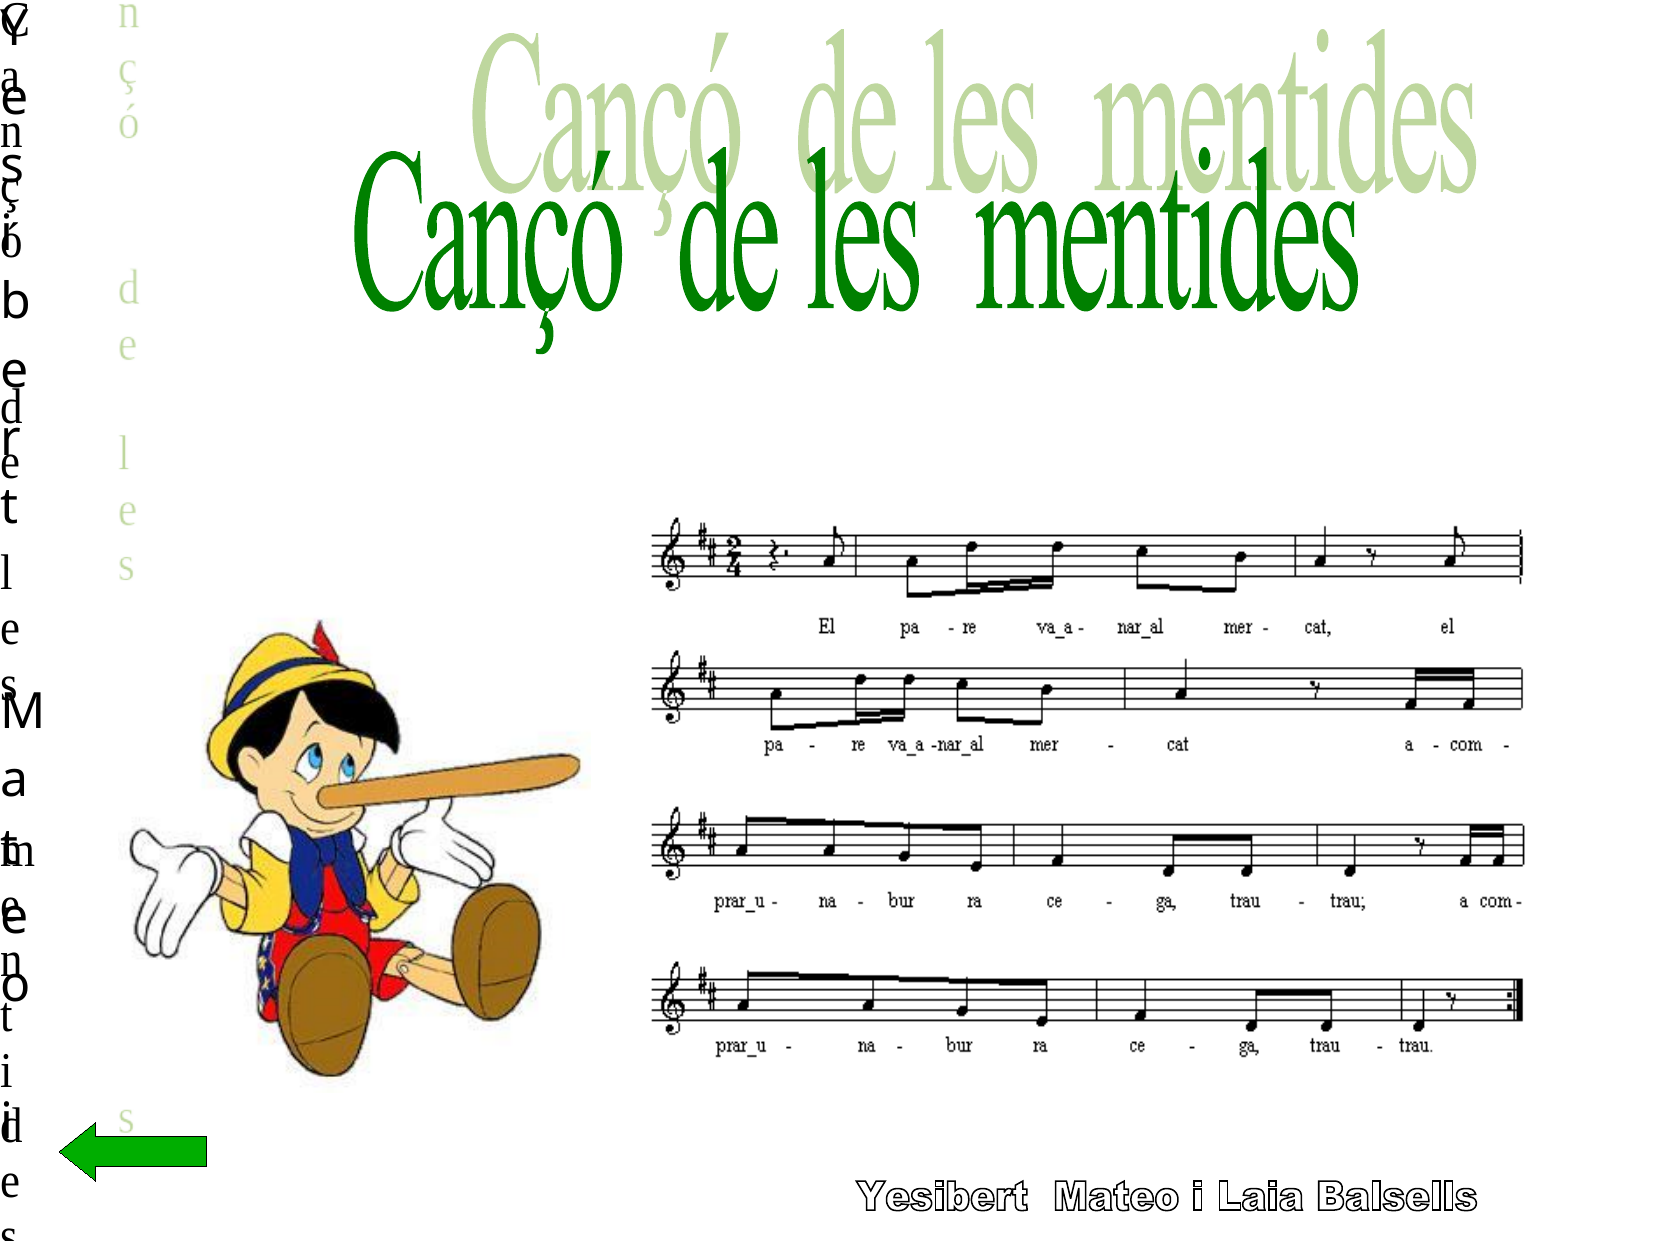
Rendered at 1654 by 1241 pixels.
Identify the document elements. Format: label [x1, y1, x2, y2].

text_box [1155, 1188, 1178, 1211]
text_box [1277, 52, 1310, 192]
text_box [835, 201, 880, 312]
text_box [1432, 1181, 1440, 1210]
text_box [1338, 29, 1394, 194]
text_box [1274, 201, 1319, 312]
text_box [1191, 201, 1218, 309]
text_box [679, 83, 741, 312]
text_box [1268, 1181, 1277, 1187]
text_box [1106, 201, 1163, 309]
text_box [1220, 83, 1282, 312]
text_box [997, 1181, 1028, 1211]
text_box [425, 201, 526, 311]
text_box [1406, 1188, 1429, 1211]
text_box [1392, 83, 1437, 194]
text_box [971, 1188, 994, 1211]
text_box [1346, 1188, 1369, 1211]
text_box [543, 83, 644, 193]
text_box [1089, 1188, 1112, 1211]
text_box [1372, 1181, 1380, 1210]
text_box [883, 201, 919, 312]
text_box [935, 1181, 943, 1187]
text_box [1445, 1181, 1452, 1210]
text_box [910, 1188, 932, 1211]
text_box [59, 1122, 207, 1182]
text_box [935, 1189, 943, 1211]
text_box [975, 201, 1065, 309]
text_box [1130, 1188, 1154, 1211]
text_box [1055, 1181, 1086, 1211]
text_box [1219, 1181, 1241, 1211]
text_box [1318, 1181, 1344, 1211]
text_box [1316, 29, 1329, 53]
text_box [643, 83, 688, 237]
text_box [1194, 1181, 1202, 1187]
text_box [1280, 1188, 1303, 1211]
text_box [525, 201, 569, 355]
text_box [710, 32, 729, 72]
text_box [1268, 1189, 1277, 1211]
text_box [354, 151, 424, 312]
picture [638, 501, 1595, 1093]
text_box [1242, 1188, 1266, 1211]
text_box [472, 33, 542, 194]
text_box [1322, 201, 1358, 312]
text_box [1309, 83, 1336, 191]
text_box [851, 83, 896, 194]
text_box [856, 1181, 886, 1211]
text_box [798, 29, 853, 309]
text_box [733, 201, 778, 312]
text_box [925, 29, 952, 191]
text_box [947, 1181, 969, 1211]
text_box [1093, 83, 1192, 310]
picture [118, 590, 591, 1093]
text_box [1114, 1181, 1129, 1211]
text_box [1180, 83, 1225, 194]
text_box [571, 201, 623, 312]
text_box [1198, 147, 1211, 171]
text_box [1001, 83, 1038, 194]
text_box [886, 1188, 909, 1211]
text_box [1383, 1188, 1404, 1211]
text_box [1062, 201, 1107, 312]
text_box [1455, 1188, 1477, 1211]
text_box [1194, 1189, 1202, 1211]
text_box [953, 83, 998, 194]
text_box [1440, 83, 1477, 194]
